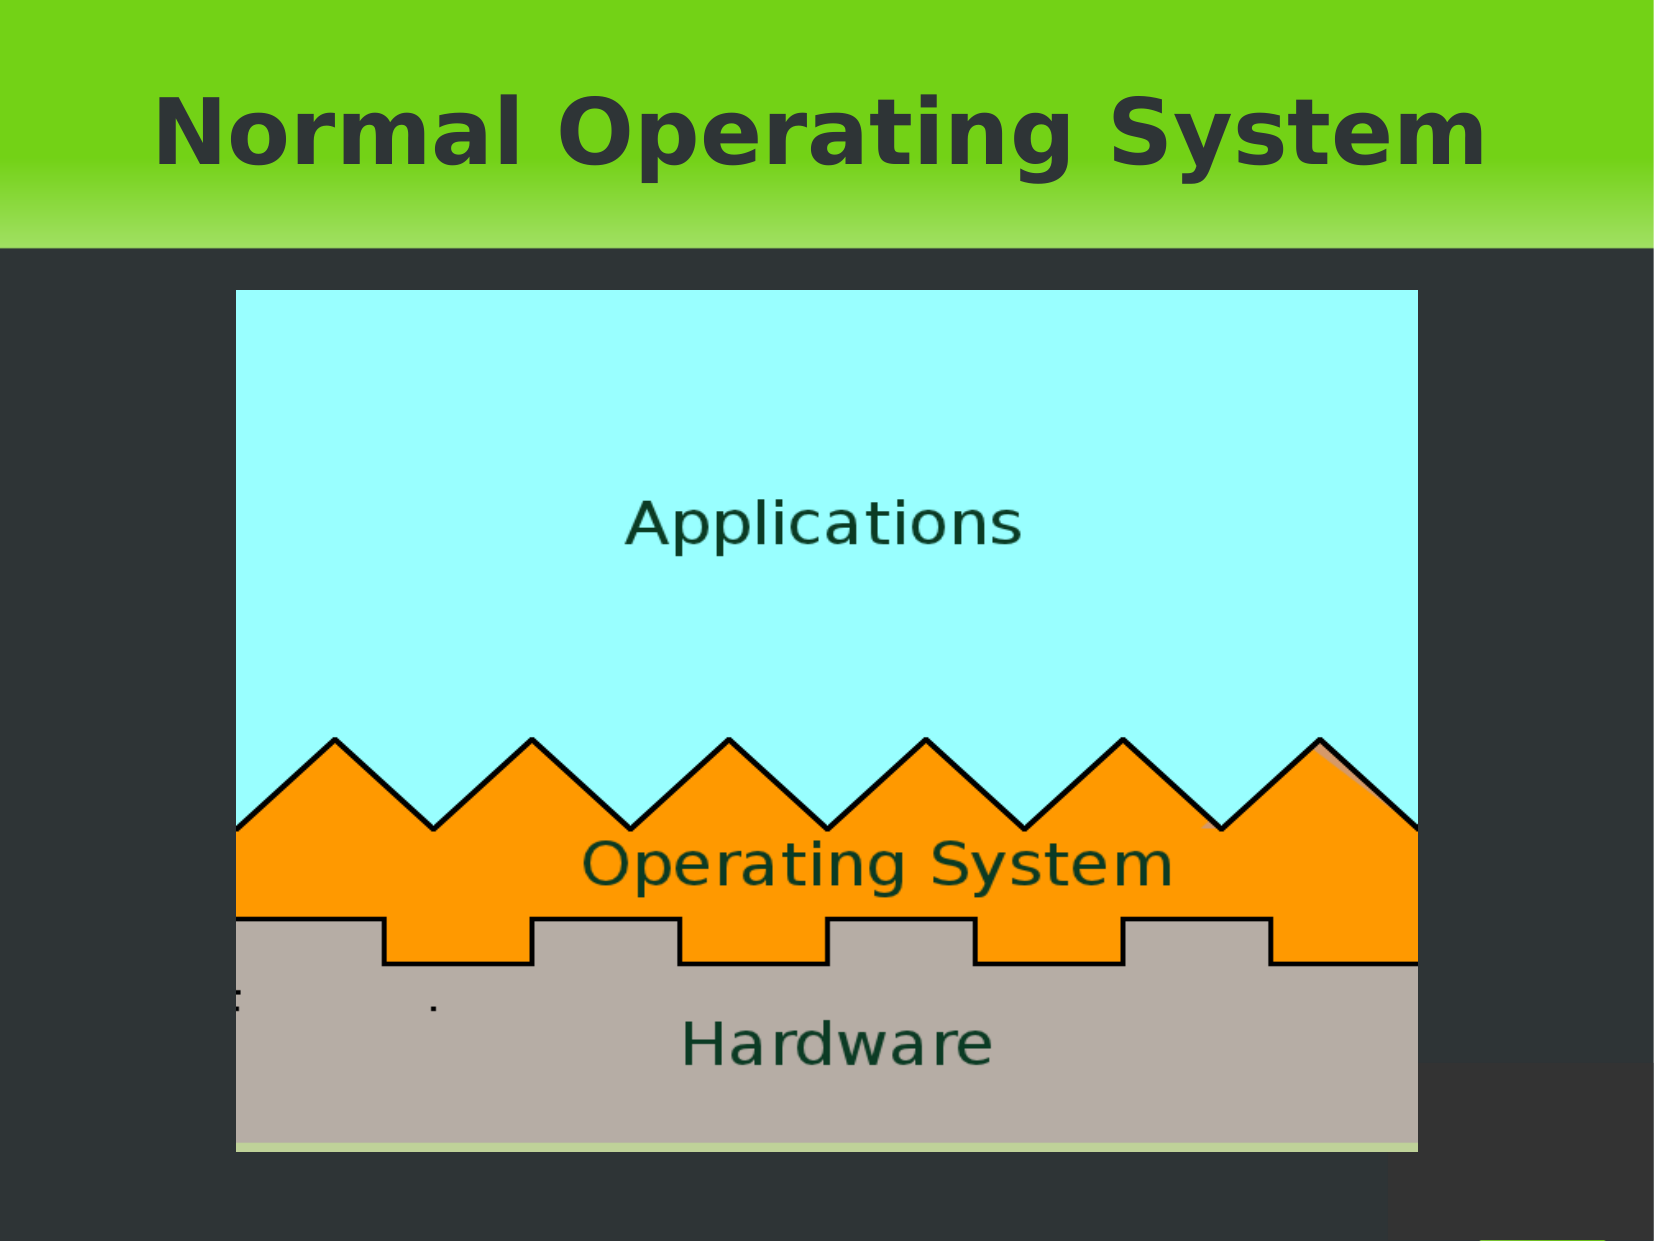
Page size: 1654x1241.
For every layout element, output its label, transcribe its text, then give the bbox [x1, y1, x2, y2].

picture [0, 0, 1654, 1241]
title Normal Operating System [76, 29, 1565, 237]
